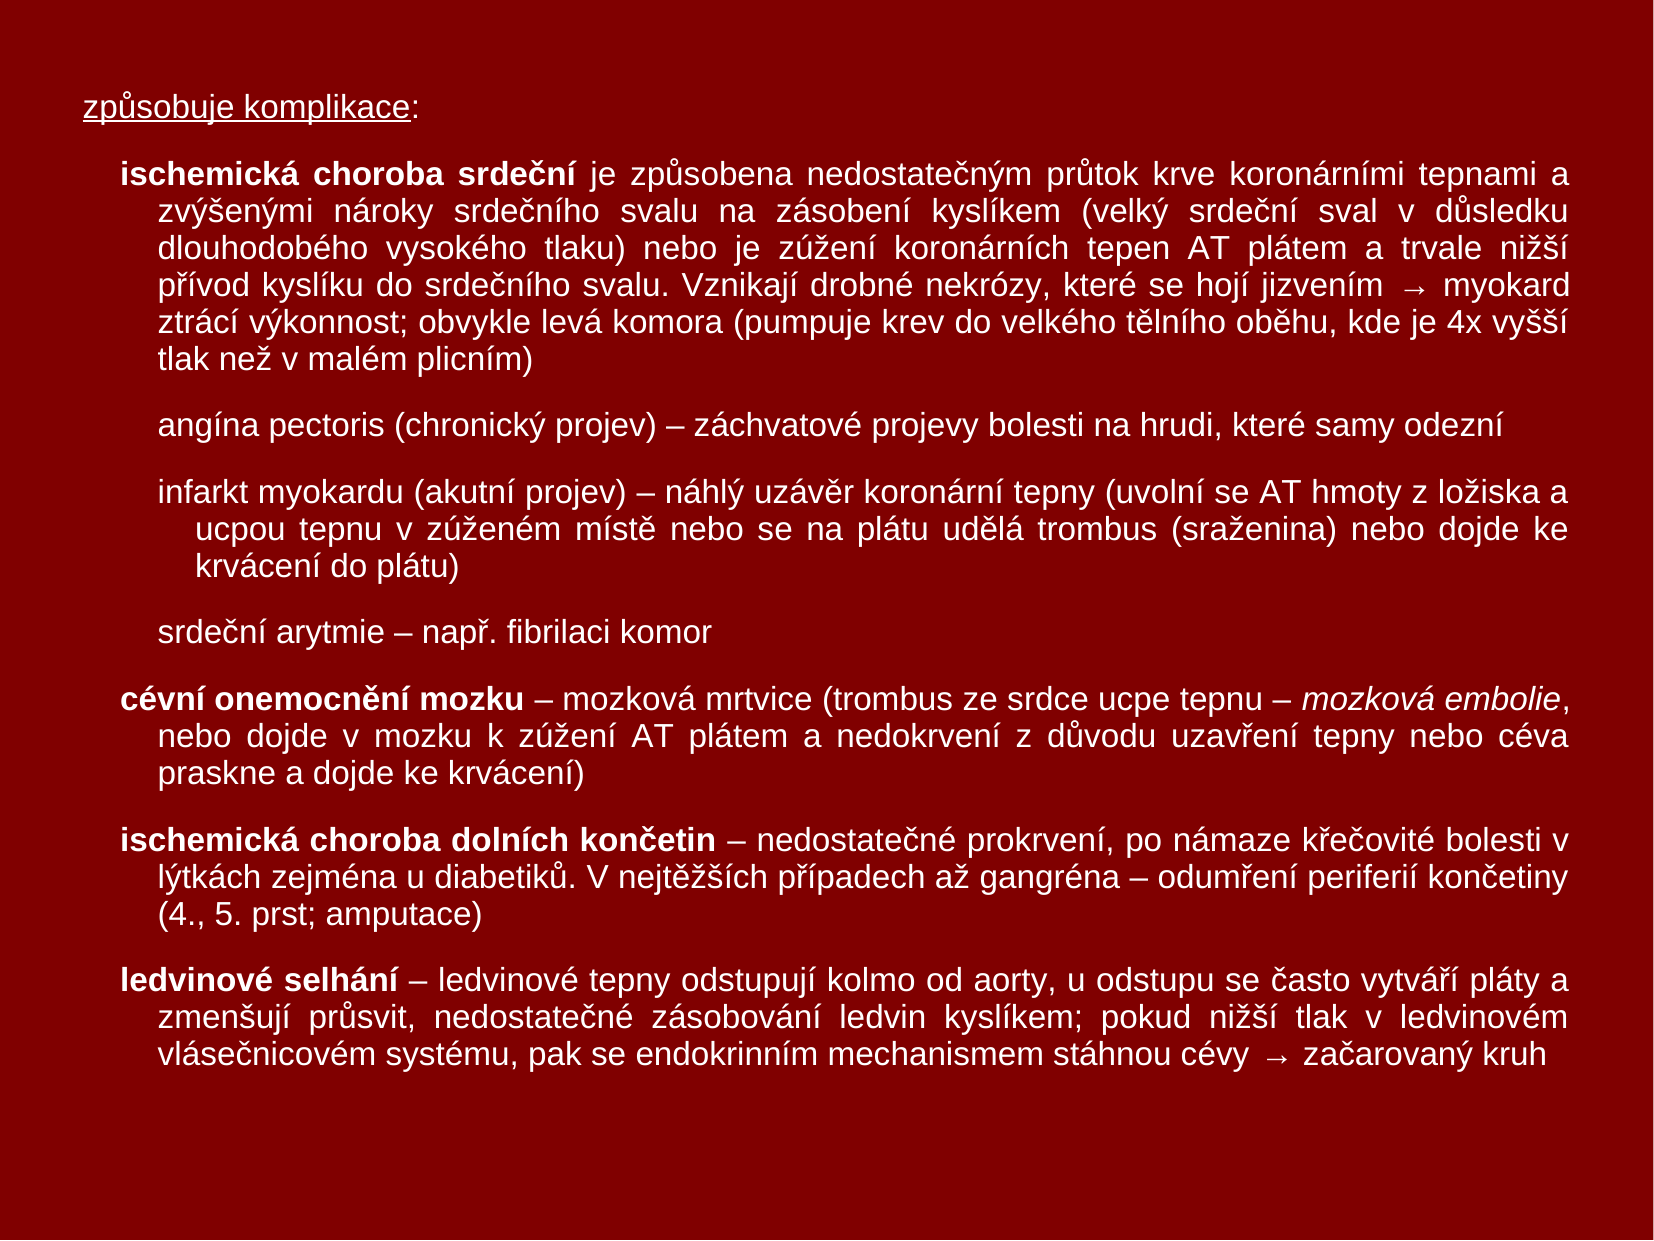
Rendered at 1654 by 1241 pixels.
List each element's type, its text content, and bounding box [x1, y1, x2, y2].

list způsobuje komplikace: ischemická choroba srdeční je způsobena nedostatečným průtok krve koronárními tepnami a zvýšenými nároky srdečního svalu na zásobení kyslíkem (velký srdeční sval v důsledku dlouhodobého vysokého tlaku) nebo je zúžení koronárních tepen AT plátem a trvale nižší přívod kyslíku do srdečního svalu. Vznikají drobné nekrózy, které se hojí jizvením → myokard ztrácí výkonnost; obvykle levá komora (pumpuje krev do velkého tělního oběhu, kde je 4x vyšší tlak než v malém plicním) angína pectoris (chronický projev) – záchvatové projevy bolesti na hrudi, které samy odezní infarkt myokardu (akutní projev) – náhlý uzávěr koronární tepny (uvolní se AT hmoty z ložiska a ucpou tepnu v zúženém místě nebo se na plátu udělá trombus (sraženina) nebo dojde ke krvácení do plátu) srdeční arytmie – např. fibrilaci komor cévní onemocnění mozku – mozková mrtvice (trombus ze srdce ucpe tepnu – mozková embolie, nebo dojde v mozku k zúžení AT plátem a nedokrvení z důvodu uzavření tepny nebo céva praskne a dojde ke krvácení) ischemická choroba dolních končetin – nedostatečné prokrvení, po námaze křečovité bolesti v lýtkách zejména u diabetiků. V nejtěžších případech až gangréna – odumření periferií končetiny (4., 5. prst; amputace) ledvinové selhání – ledvinové tepny odstupují kolmo od aorty, u odstupu se často vytváří pláty a zmenšují průsvit, nedostatečné zásobování ledvin kyslíkem; pokud nižší tlak v ledvinovém vlásečnicovém systému, pak se endokrinním mechanismem stáhnou cévy → začarovaný kruh [82, 88, 1571, 1171]
